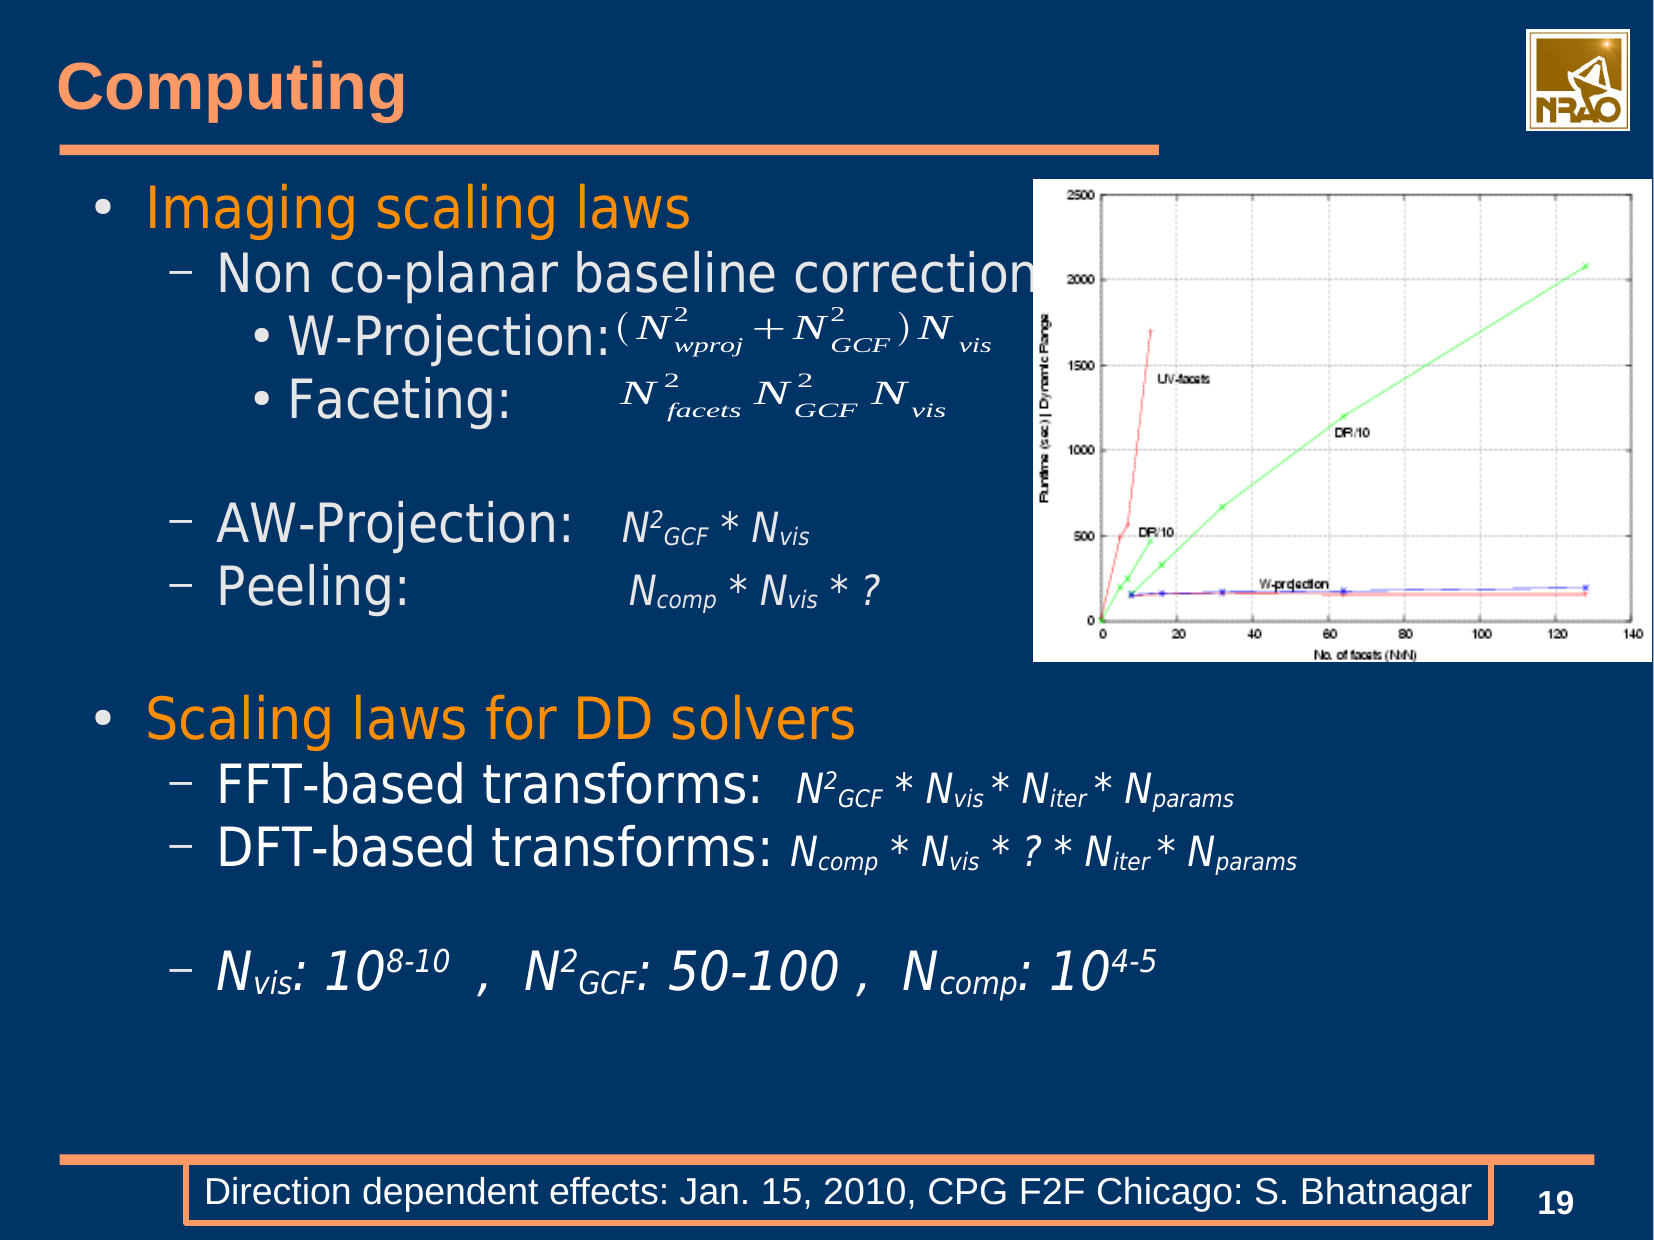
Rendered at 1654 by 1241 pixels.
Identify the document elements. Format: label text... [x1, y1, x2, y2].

list Imaging scaling laws Non co-planar baseline correction W-Projection: Faceting: AW-Projection: N2GCF * Nvis Peeling: Ncomp * Nvis * ? Scaling laws for DD solvers FFT-based transforms: N2GCF * Nvis * Niter * Nparams DFT-based transforms: Ncomp * Nvis * ? * Niter * Nparams Nvis: 108-10 , N2GCF: 50-100 , Ncomp: 104-5 [75, 174, 1613, 1115]
title Computing [56, 34, 1489, 139]
picture [1033, 179, 1652, 662]
chart [603, 364, 962, 423]
picture [1526, 29, 1630, 131]
chart [602, 297, 1004, 358]
